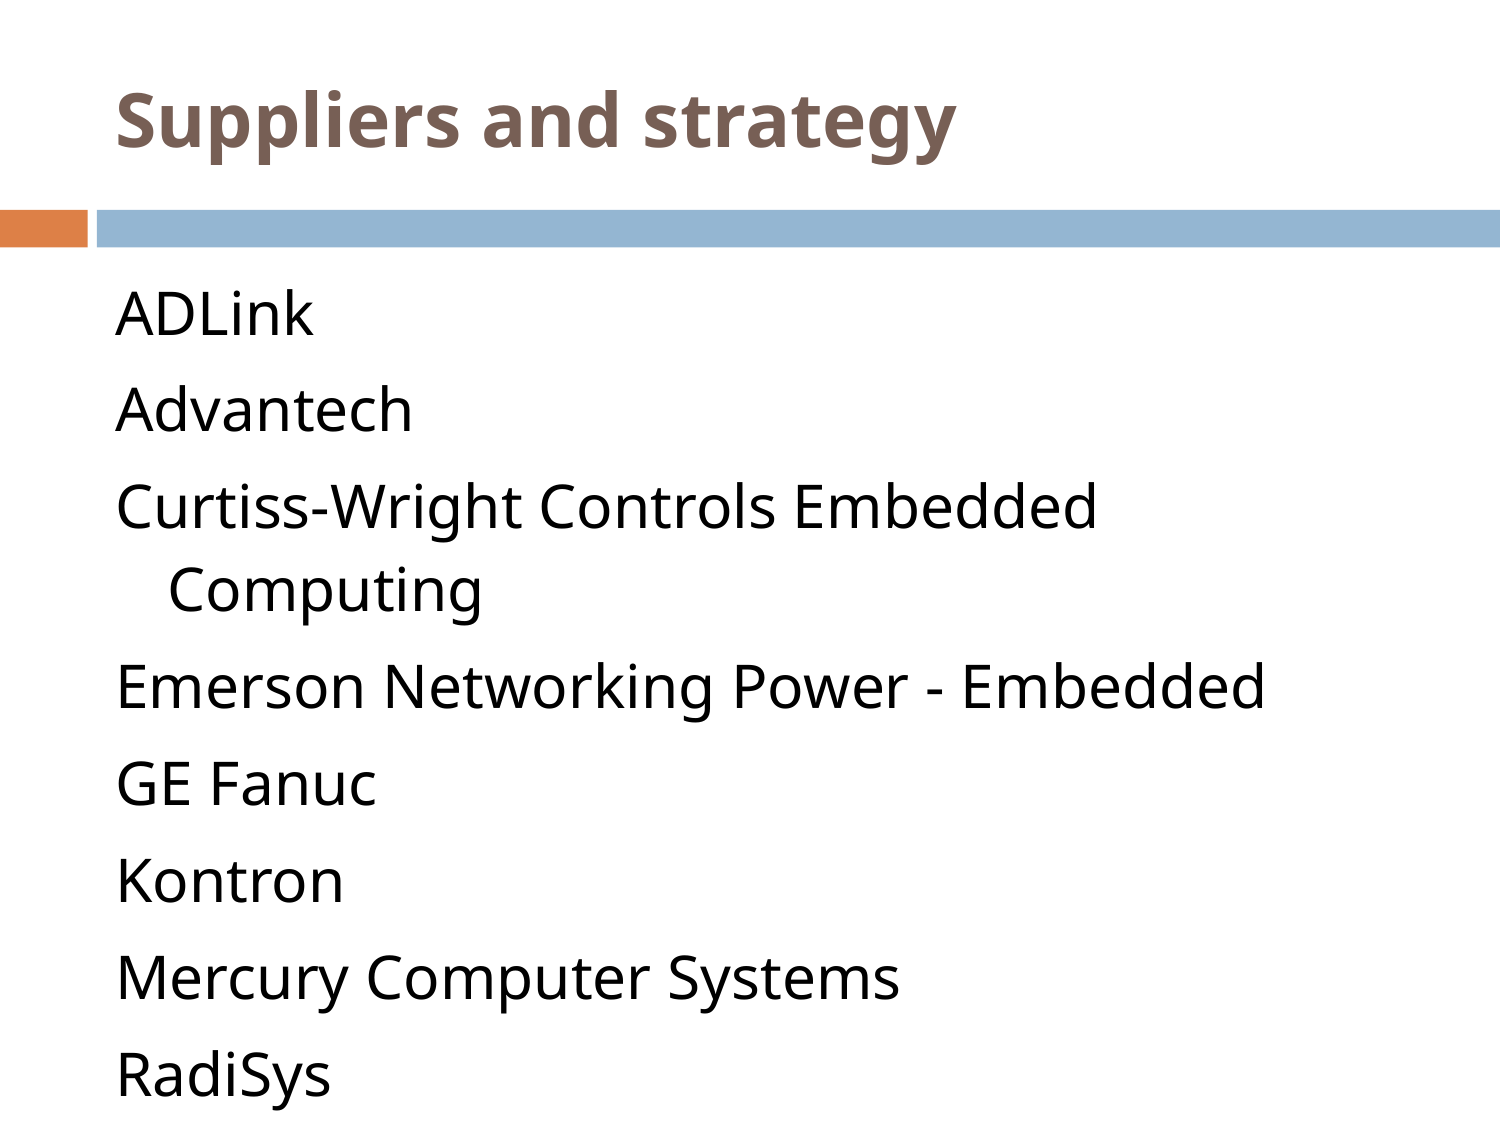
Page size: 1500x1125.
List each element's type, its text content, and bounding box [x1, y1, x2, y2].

title Suppliers and strategy [100, 37, 1438, 201]
list ADLink Advantech Curtiss-Wright Controls Embedded Computing Emerson Networking Power - Embedded GE Fanuc Kontron Mercury Computer Systems RadiSys [100, 262, 1438, 1001]
